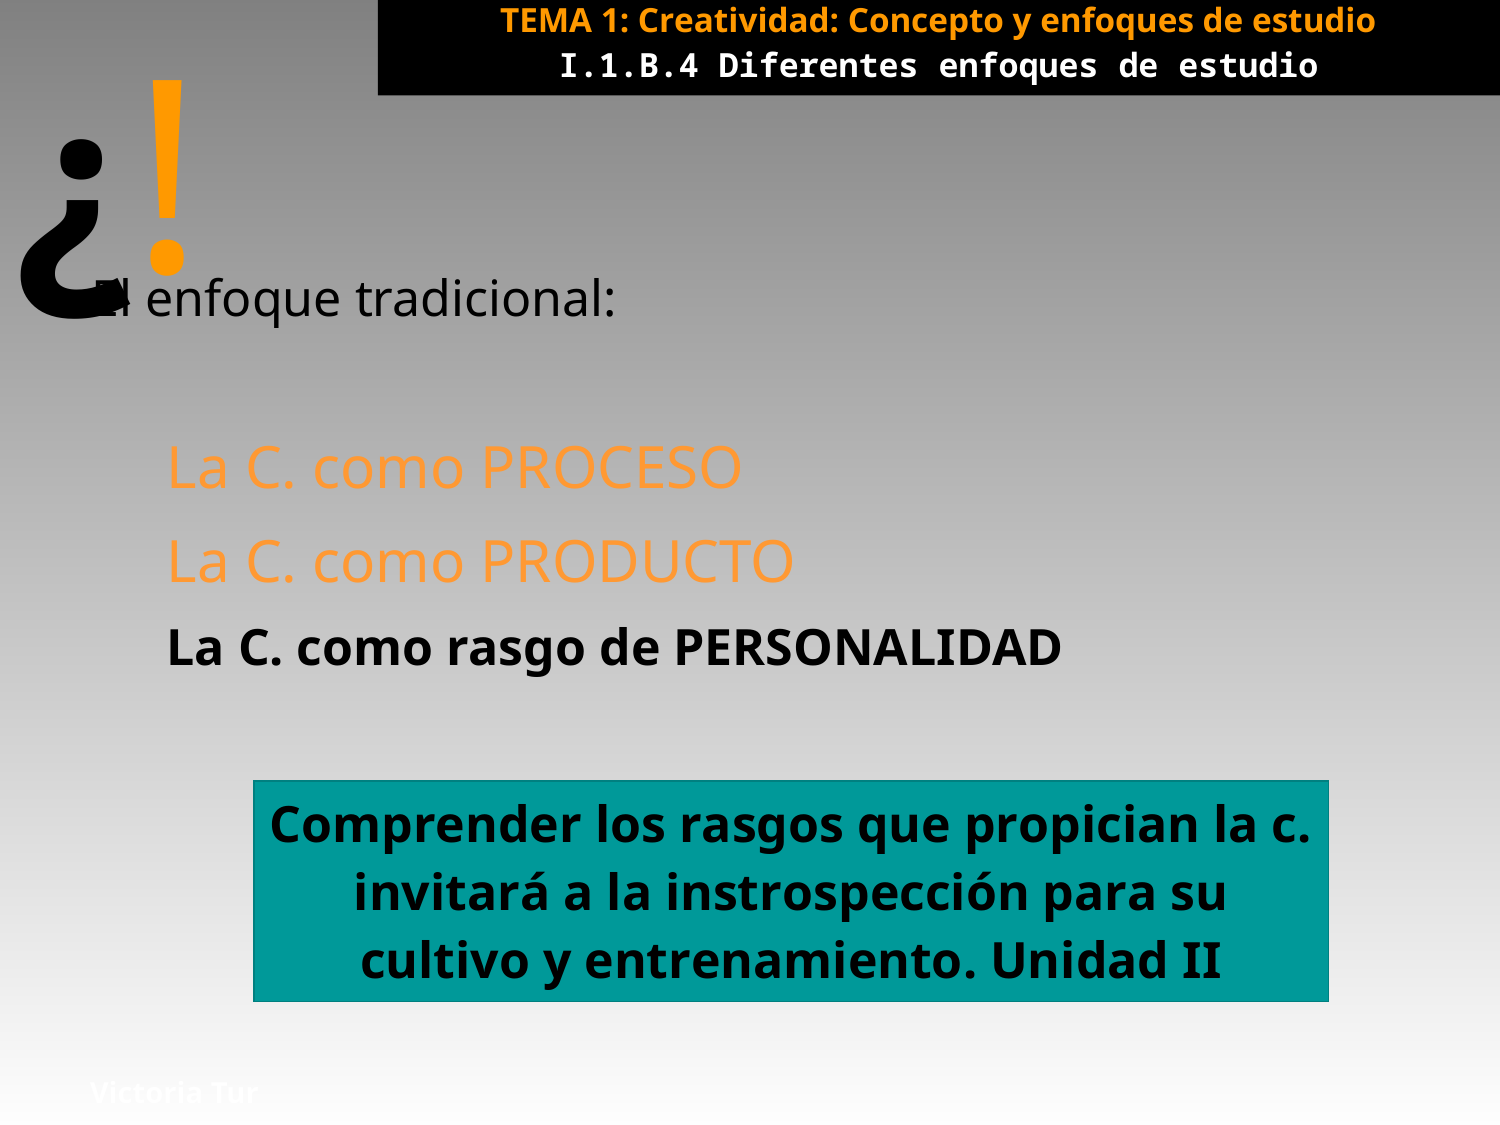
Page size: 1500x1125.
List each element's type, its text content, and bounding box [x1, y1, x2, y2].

text_box Comprender los rasgos que propician la c. invitará a la instrospección para su cultivo y entrenamiento. Unidad II [253, 781, 1329, 1002]
text_box TEMA 1: Creatividad: Concepto y enfoques de estudio I.1.B.4 Diferentes enfoques de estudio [377, 0, 1500, 96]
list El enfoque tradicional: La C. como PROCESO La C. como PRODUCTO La C. como rasgo de PERSONALIDAD [76, 255, 1427, 998]
